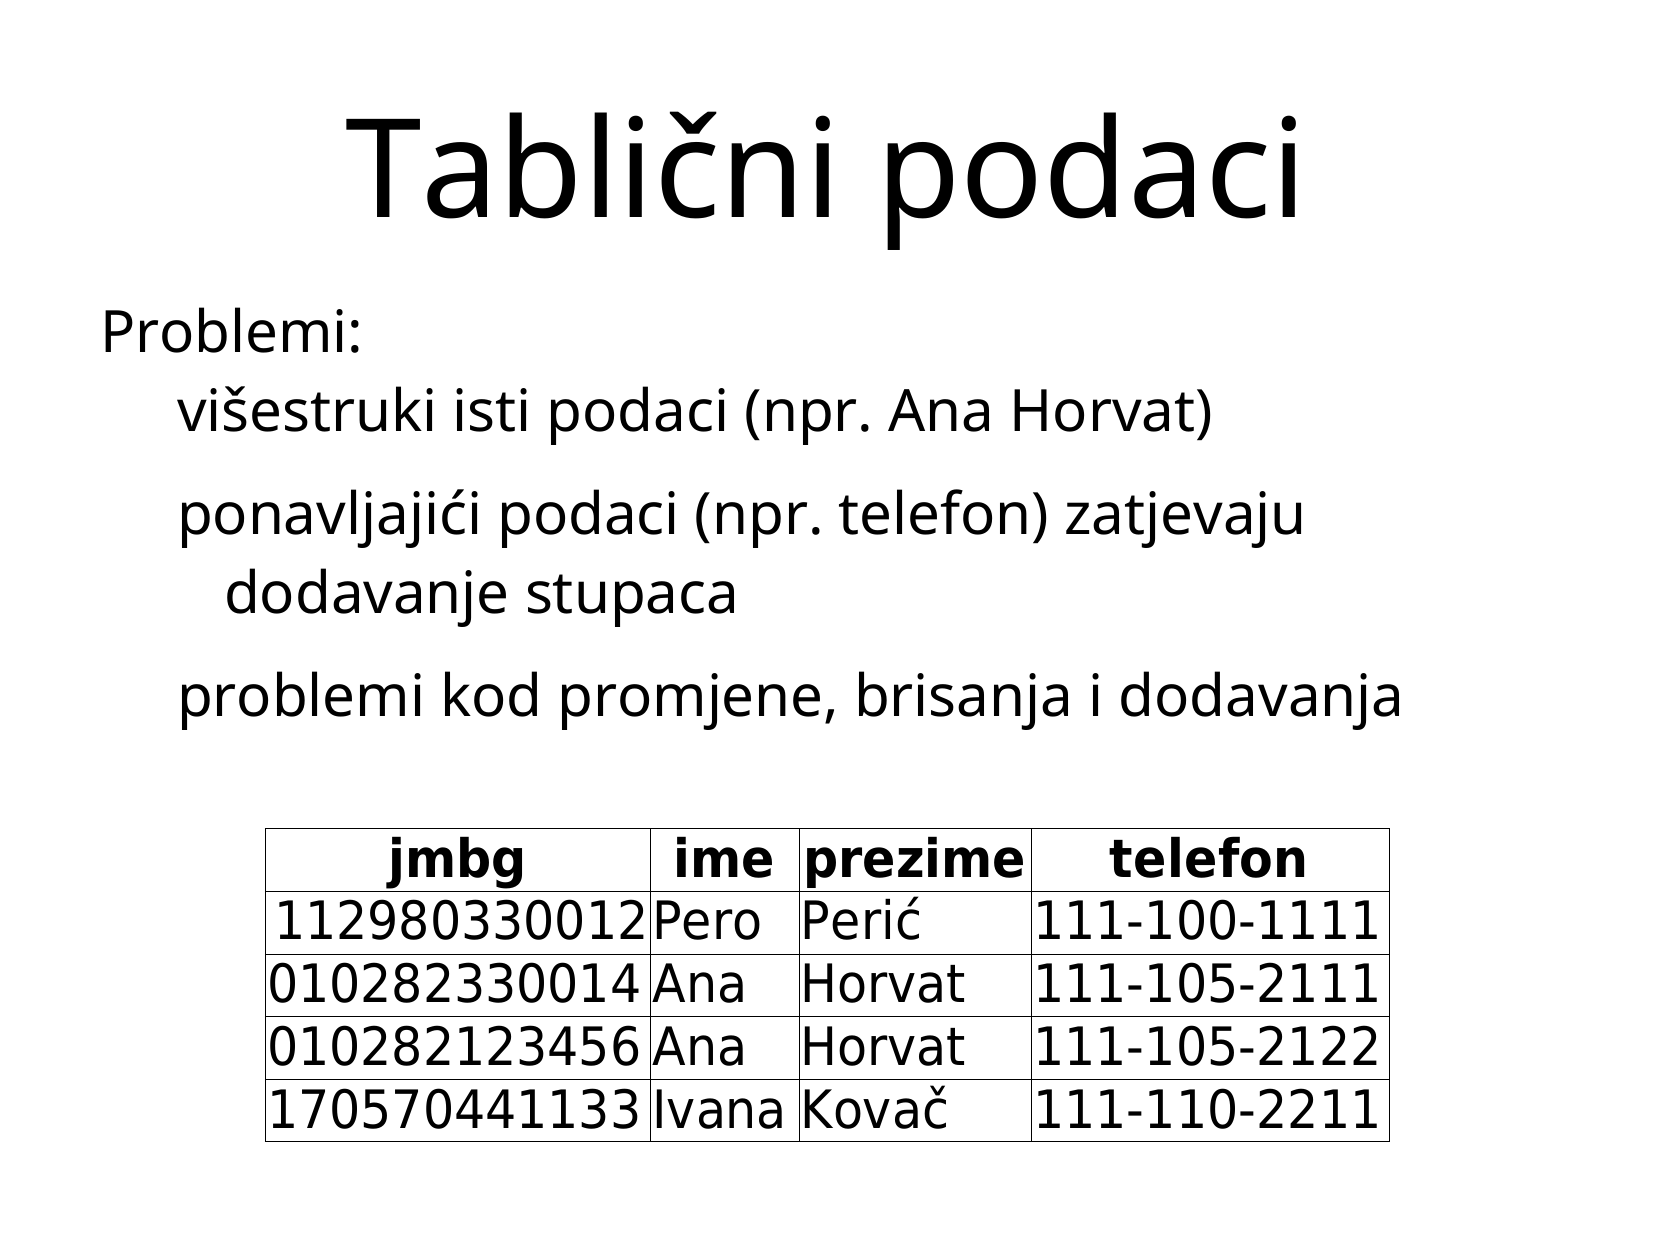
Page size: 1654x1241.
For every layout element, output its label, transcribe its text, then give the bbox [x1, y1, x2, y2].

chart [263, 1094, 1390, 1145]
title Tablični podaci [82, 49, 1571, 257]
list Problemi: višestruki isti podaci (npr. Ana Horvat) ponavljajići podaci (npr. telefon) zatjevaju dodavanje stupaca problemi kod promjene, brisanja i dodavanja [82, 290, 1571, 1094]
